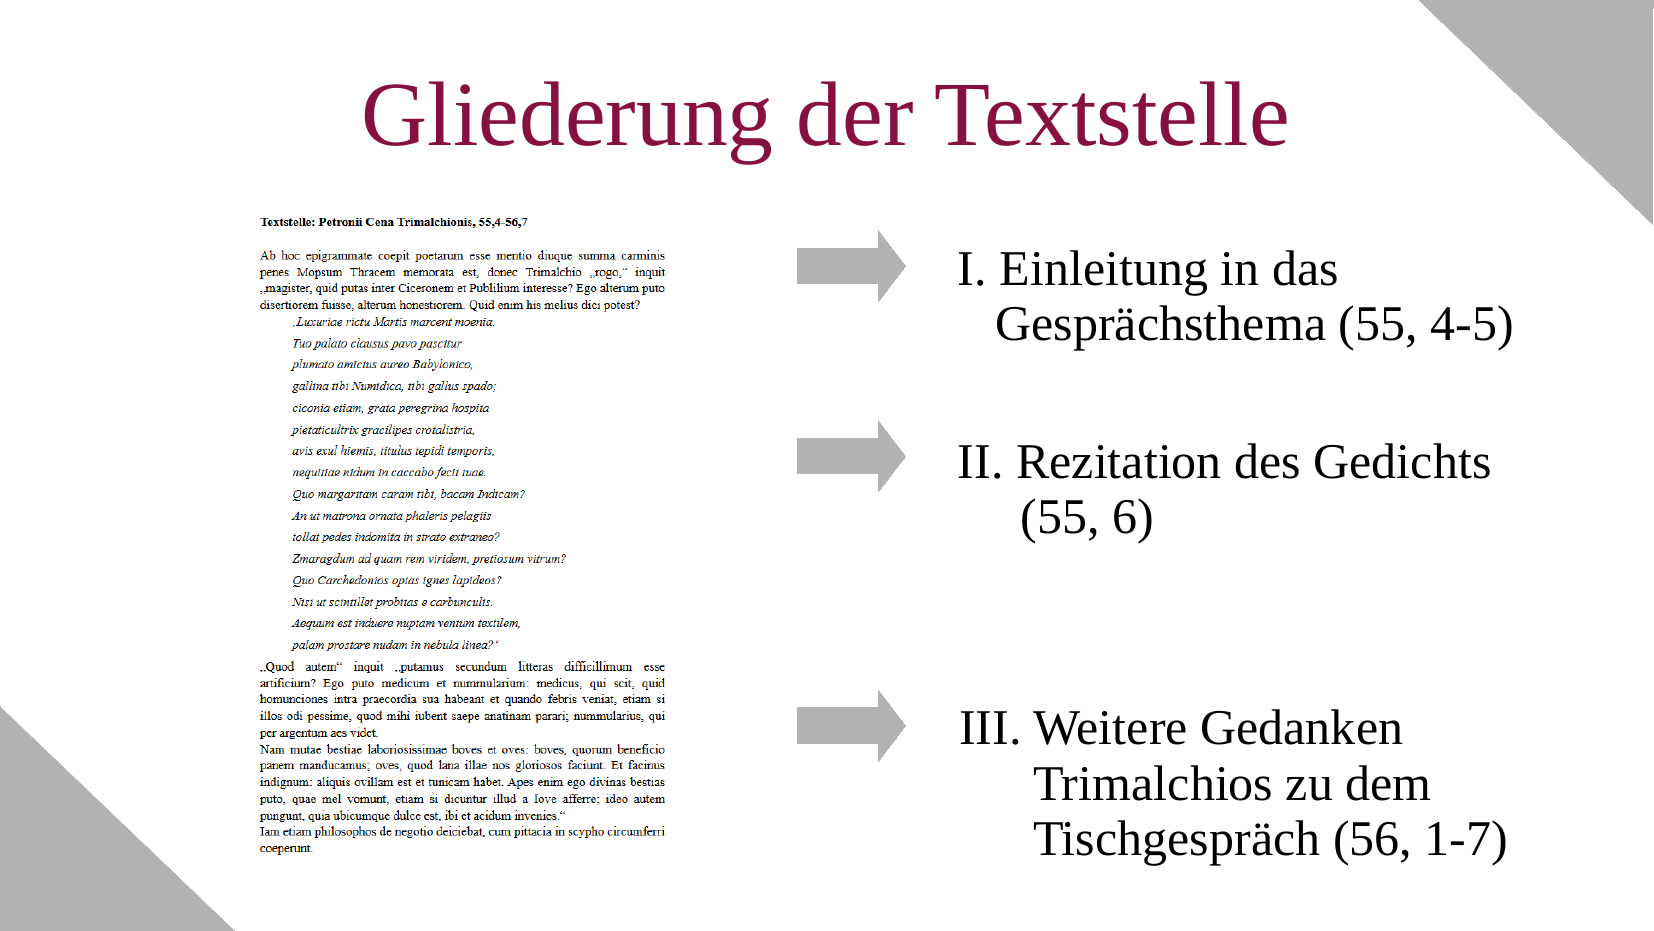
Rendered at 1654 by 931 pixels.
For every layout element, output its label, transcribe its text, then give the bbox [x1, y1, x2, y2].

text_box [797, 230, 906, 302]
text_box I. Einleitung in das Gesprächsthema (55, 4-5) [943, 233, 1539, 359]
text_box [797, 690, 906, 762]
text_box [1419, 0, 1654, 225]
text_box III. Weitere Gedanken Trimalchios zu dem Tischgespräch (56, 1-7) [944, 693, 1534, 874]
title Gliederung der Textstelle [82, 37, 1571, 193]
text_box [0, 706, 235, 931]
text_box II. Rezitation des Gedichts (55, 6) [943, 426, 1538, 552]
text_box [797, 420, 906, 492]
picture [236, 203, 711, 882]
